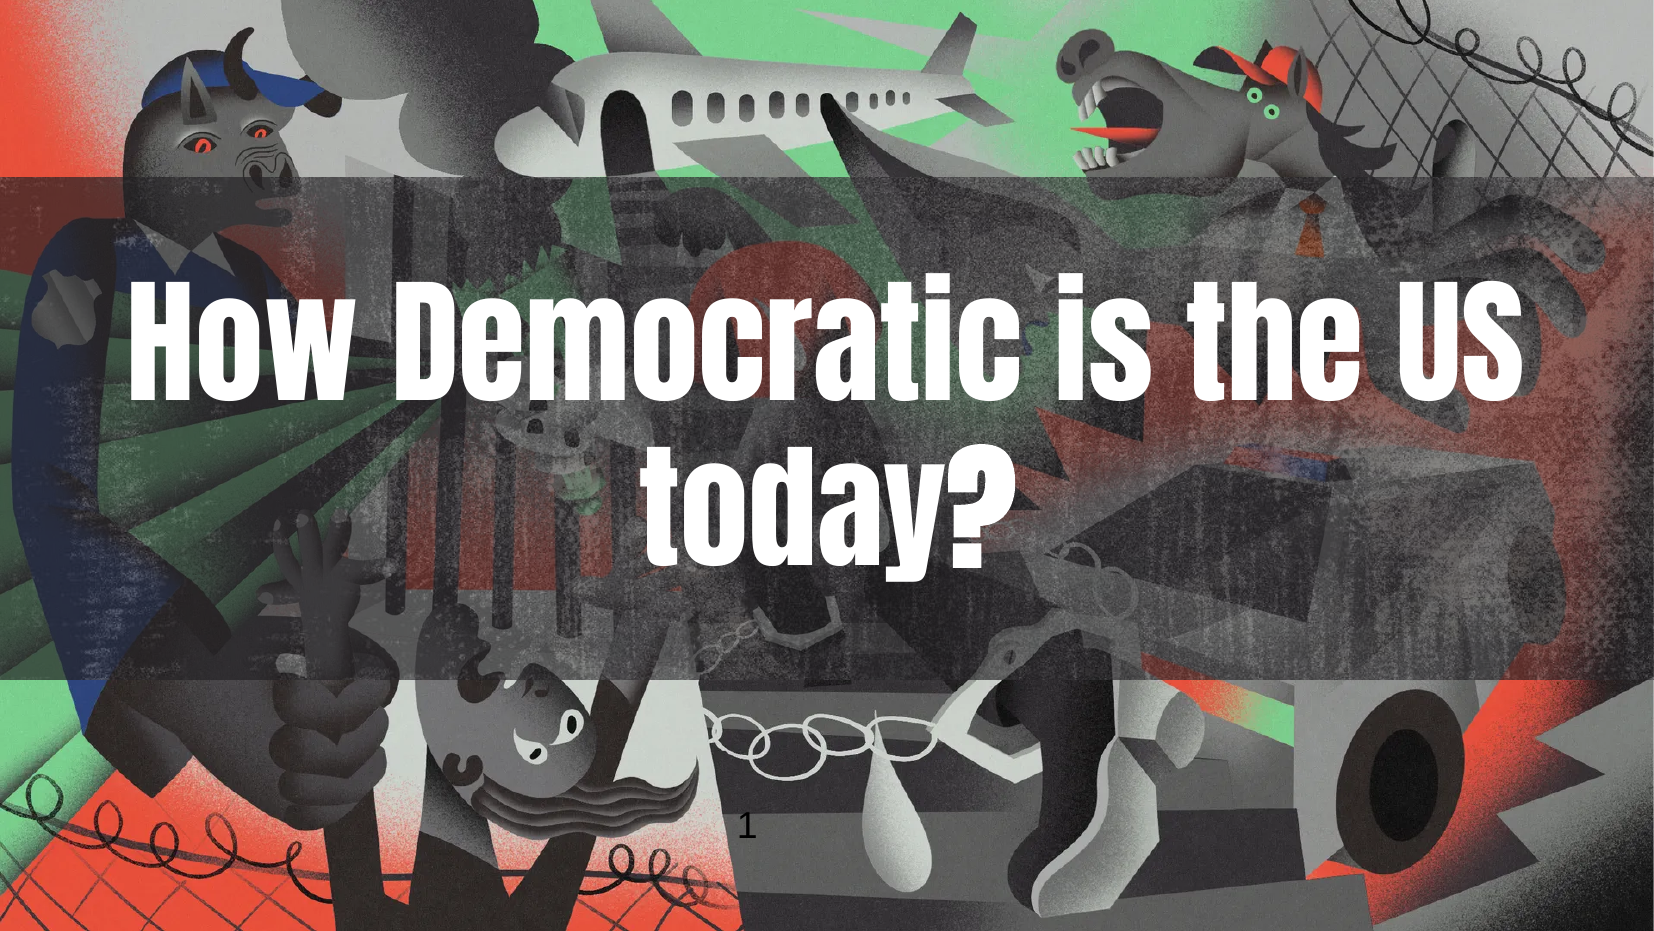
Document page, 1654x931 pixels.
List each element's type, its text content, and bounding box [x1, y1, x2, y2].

text_box How Democratic is the US today? [0, 177, 1654, 680]
text_box 1 [722, 797, 798, 868]
picture [0, 0, 1654, 177]
picture [0, 680, 1654, 931]
